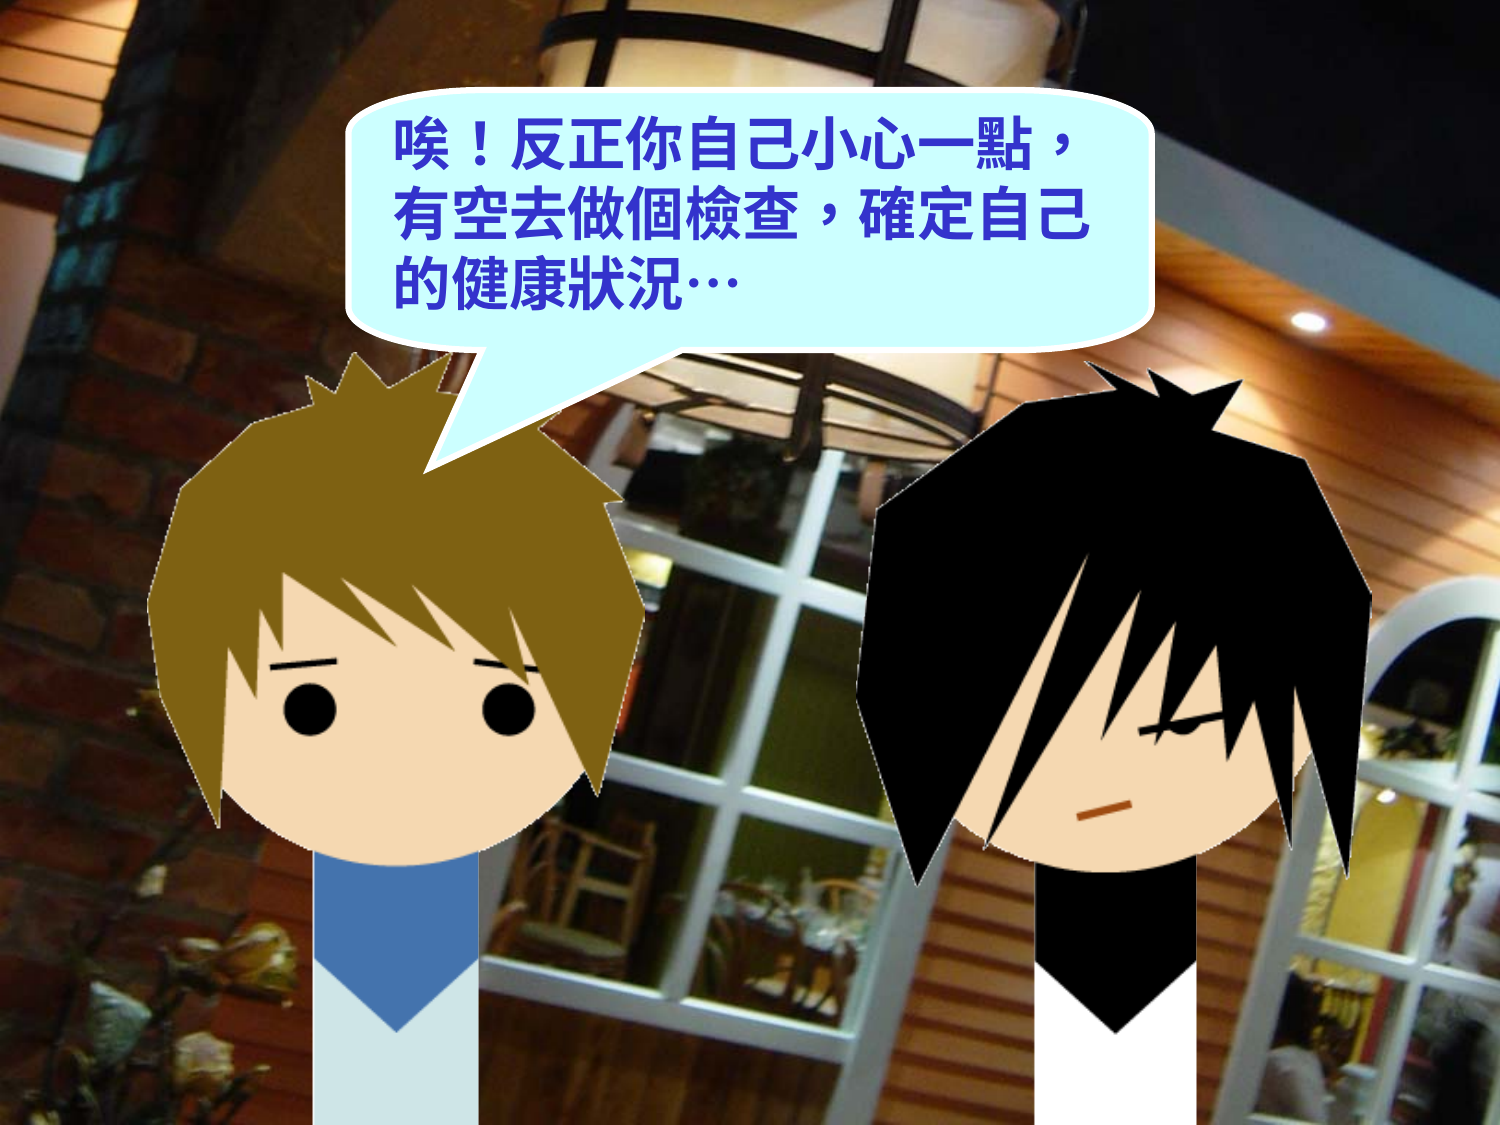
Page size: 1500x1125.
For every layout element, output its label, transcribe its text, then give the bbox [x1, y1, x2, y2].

text_box 唉！反正你自己小心一點，有空去做個檢查，確定自己的健康狀況… [348, 90, 1152, 469]
picture [0, 0, 1500, 1125]
